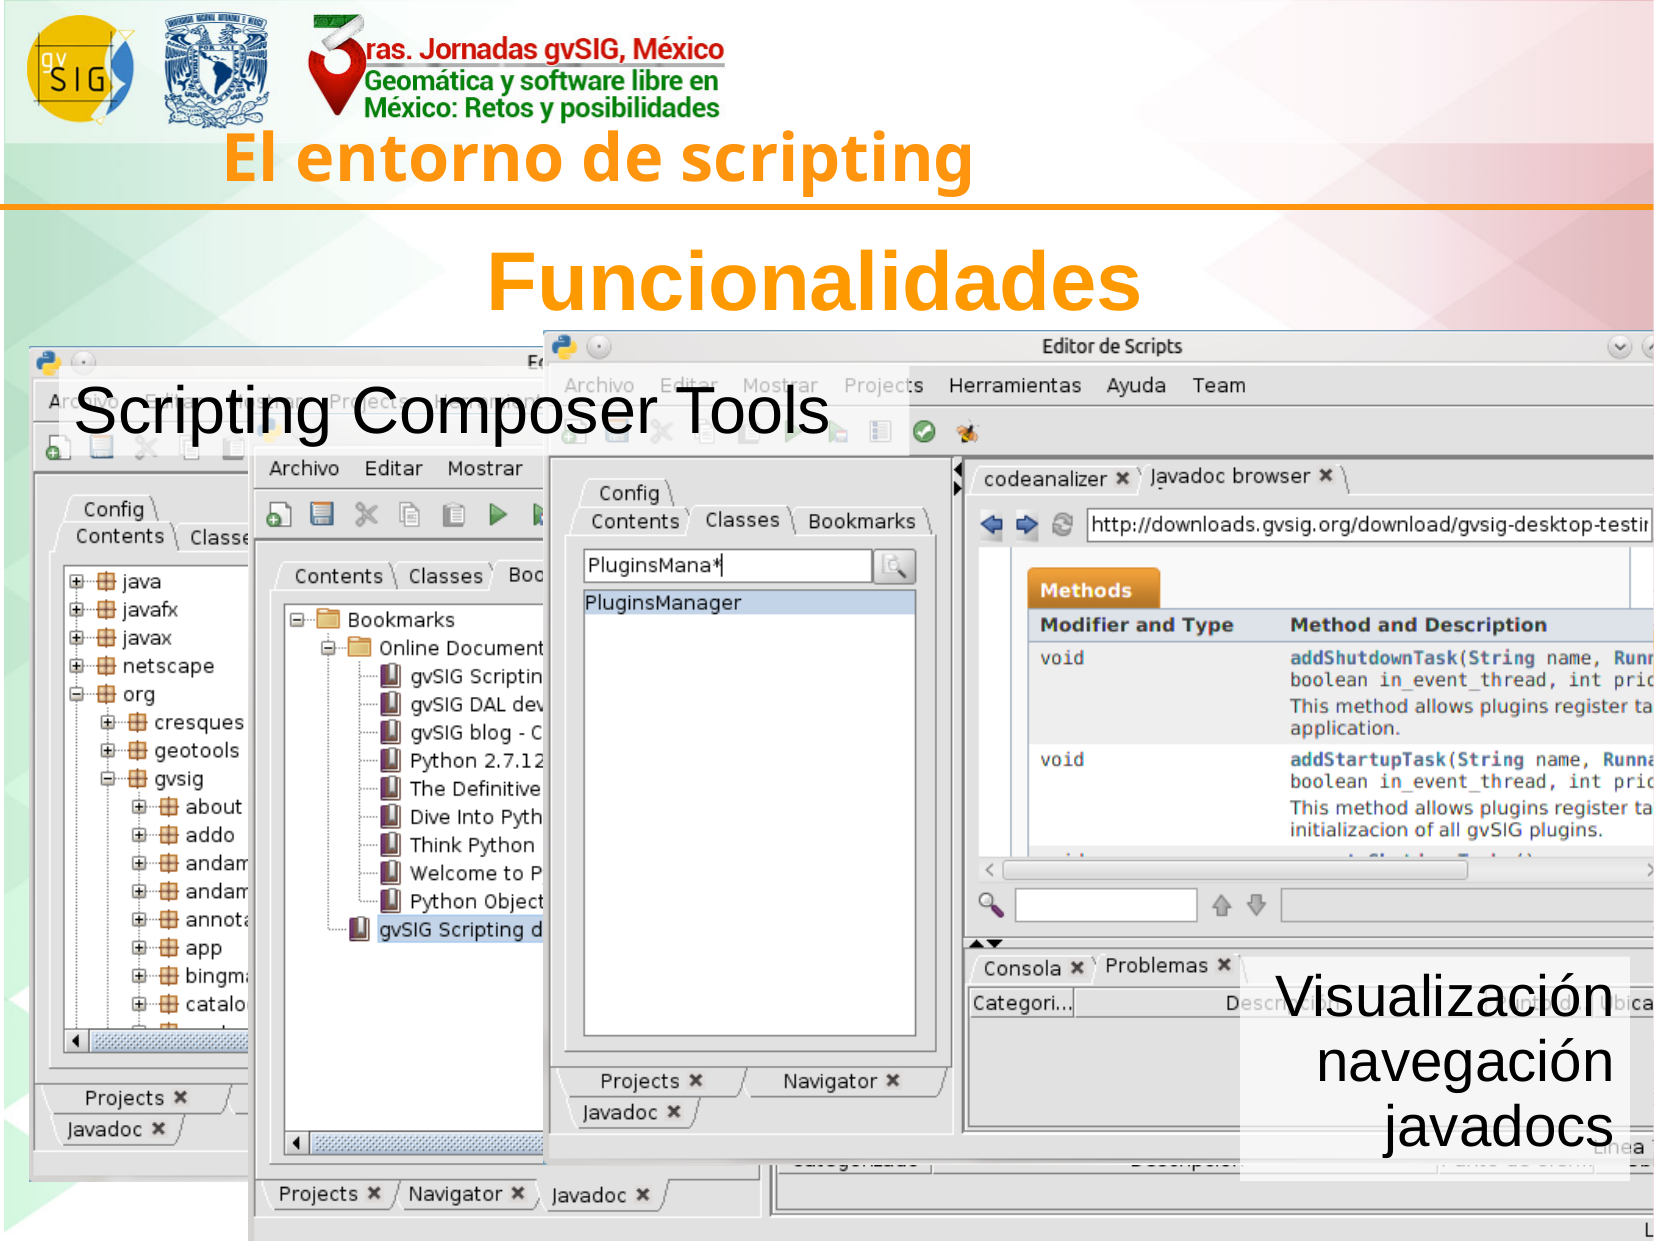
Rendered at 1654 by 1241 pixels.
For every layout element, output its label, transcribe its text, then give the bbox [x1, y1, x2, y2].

text_box Funcionalidades [23, 228, 1607, 337]
title El entorno de scripting [0, 0, 1654, 207]
picture [4, 210, 1654, 1241]
text_box Scripting Composer Tools [59, 366, 910, 456]
text_box Visualización navegación javadocs [1240, 956, 1630, 1182]
